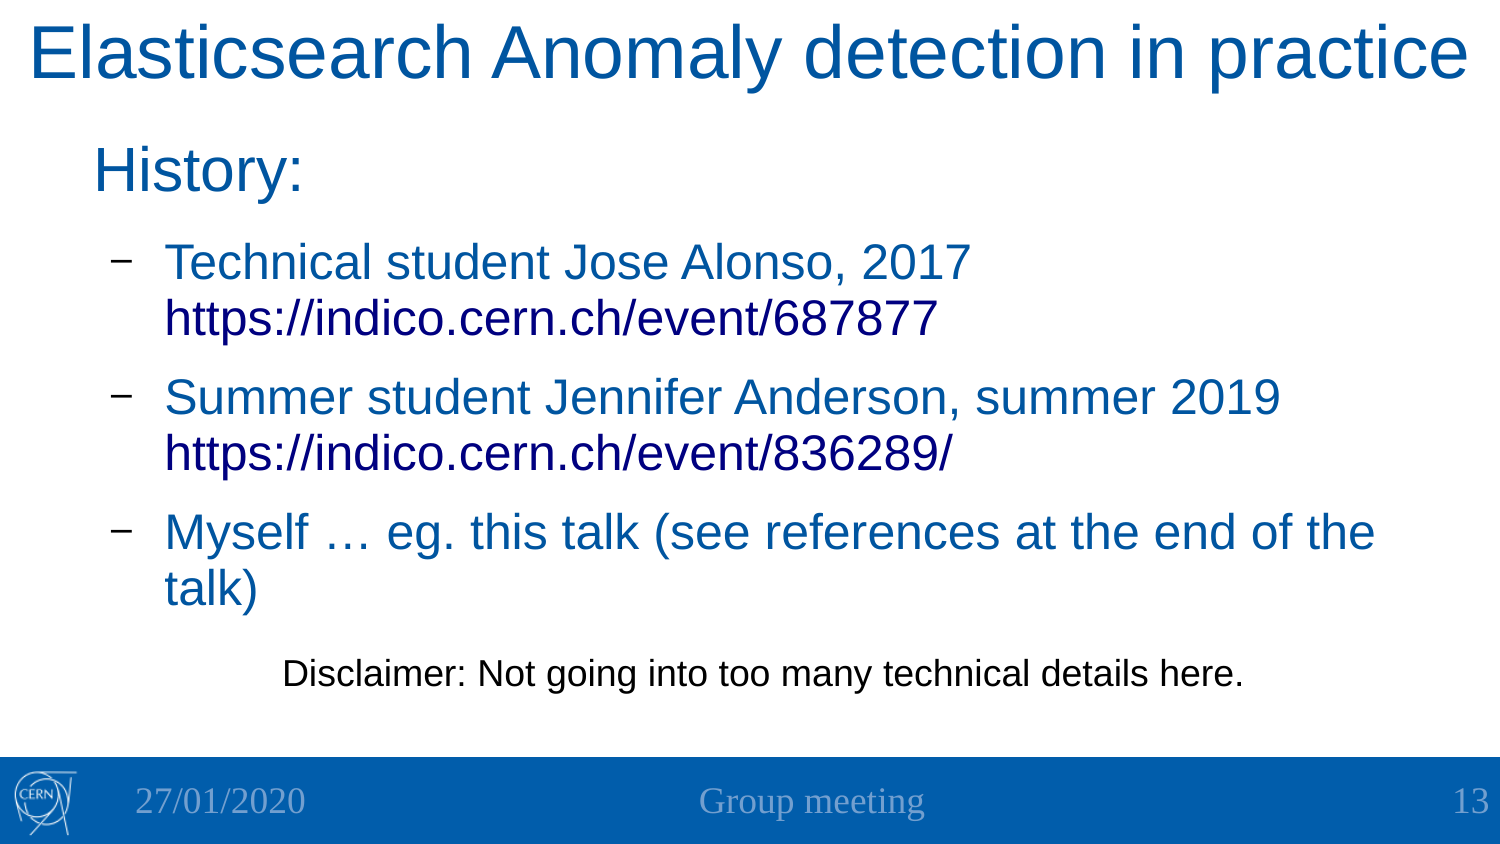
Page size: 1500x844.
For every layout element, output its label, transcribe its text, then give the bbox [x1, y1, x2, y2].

title Elasticsearch Anomaly detection in practice [0, 0, 1500, 106]
list History: Technical student Jose Alonso, 2017 https://indico.cern.ch/event/687877 Summer student Jennifer Anderson, summer 2019 https://indico.cern.ch/event/836289/ Myself … eg. this talk (see references at the end of the talk) [22, 135, 1486, 721]
text_box Disclaimer: Not going into too many technical details here. [267, 645, 1261, 702]
